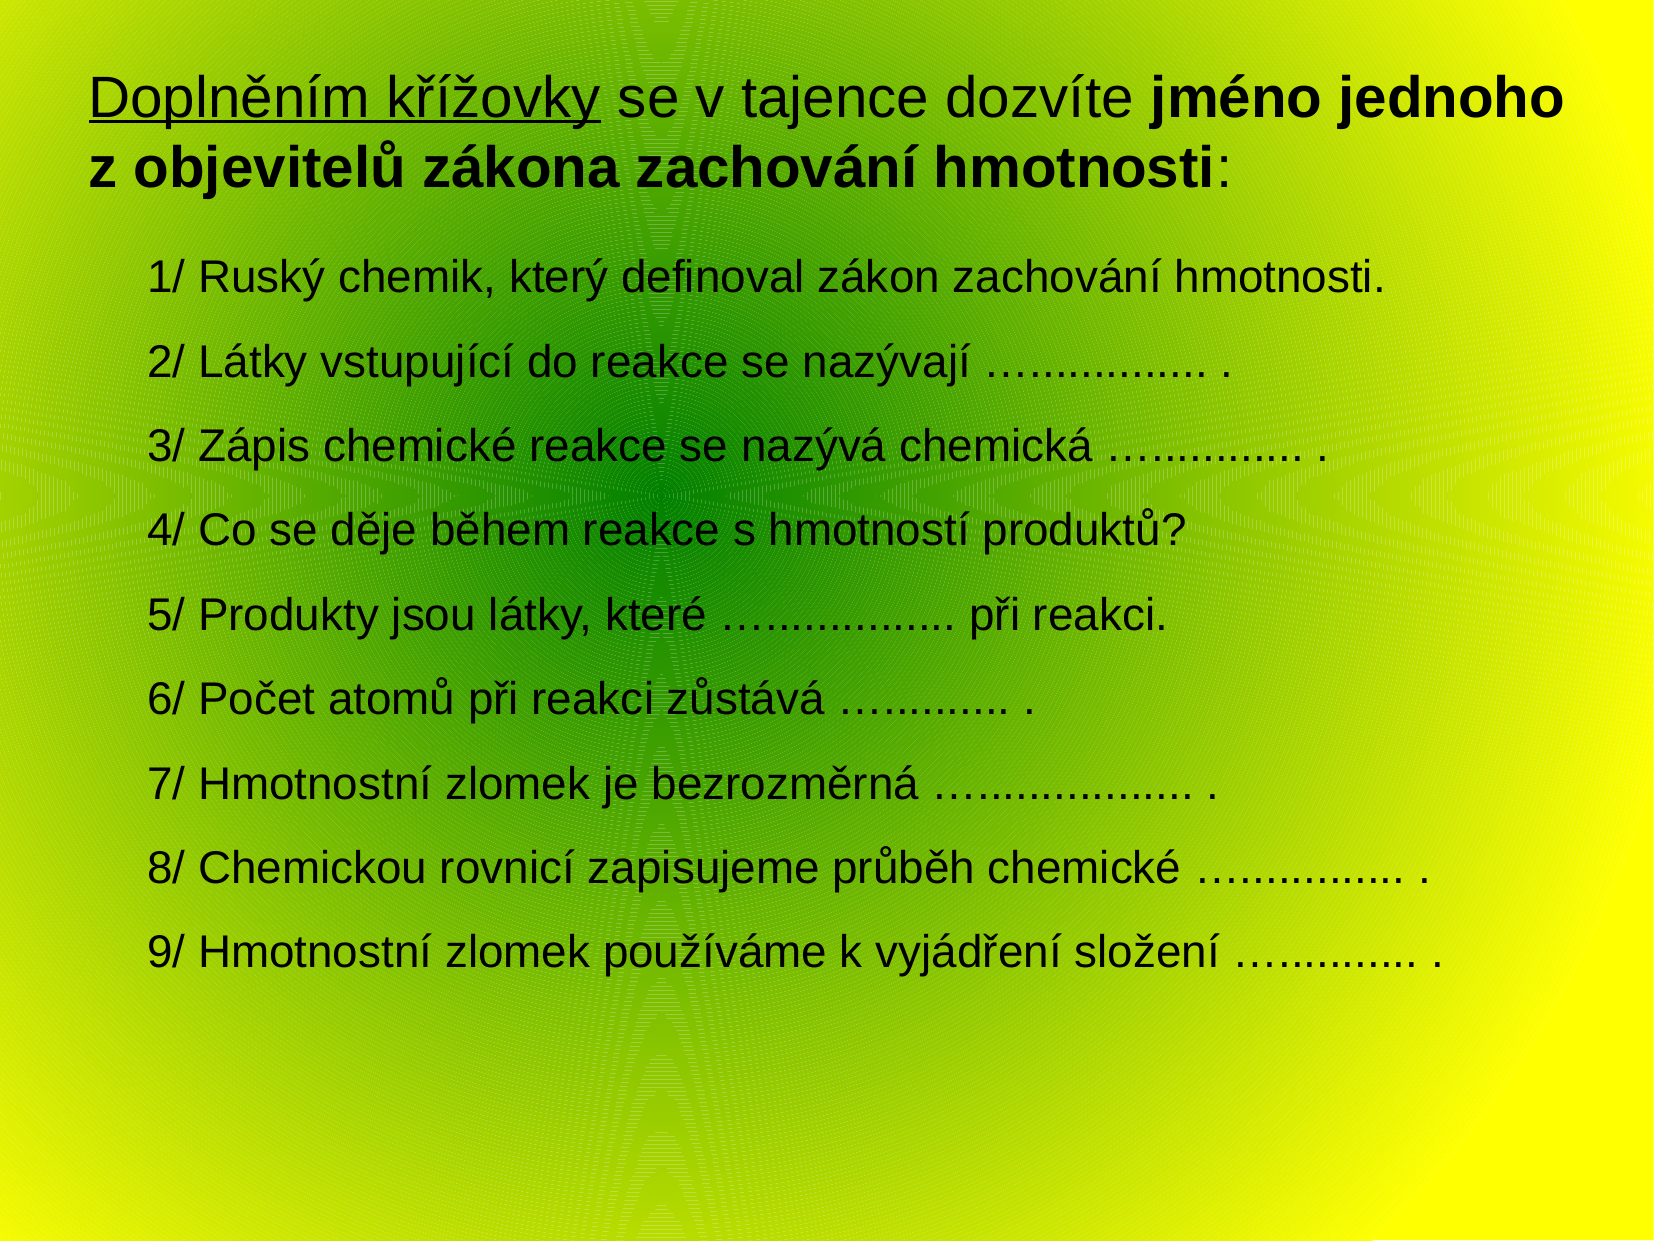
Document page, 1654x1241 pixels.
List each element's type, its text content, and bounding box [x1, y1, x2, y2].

list 1/ Ruský chemik, který definoval zákon zachování hmotnosti. 2/ Látky vstupující do reakce se nazývají ….............. . 3/ Zápis chemické reakce se nazývá chemická …............ . 4/ Co se děje během reakce s hmotností produktů? 5/ Produkty jsou látky, které …............... při reakci. 6/ Počet atomů při reakci zůstává ….......... . 7/ Hmotnostní zlomek je bezrozměrná …................. . 8/ Chemickou rovnicí zapisujeme průběh chemické …............. . 9/ Hmotnostní zlomek používáme k vyjádření složení …........... . [58, 246, 1595, 994]
title Doplněním křížovky se v tajence dozvíte jméno jednoho z objevitelů zákona zachování hmotnosti: [82, 58, 1571, 207]
